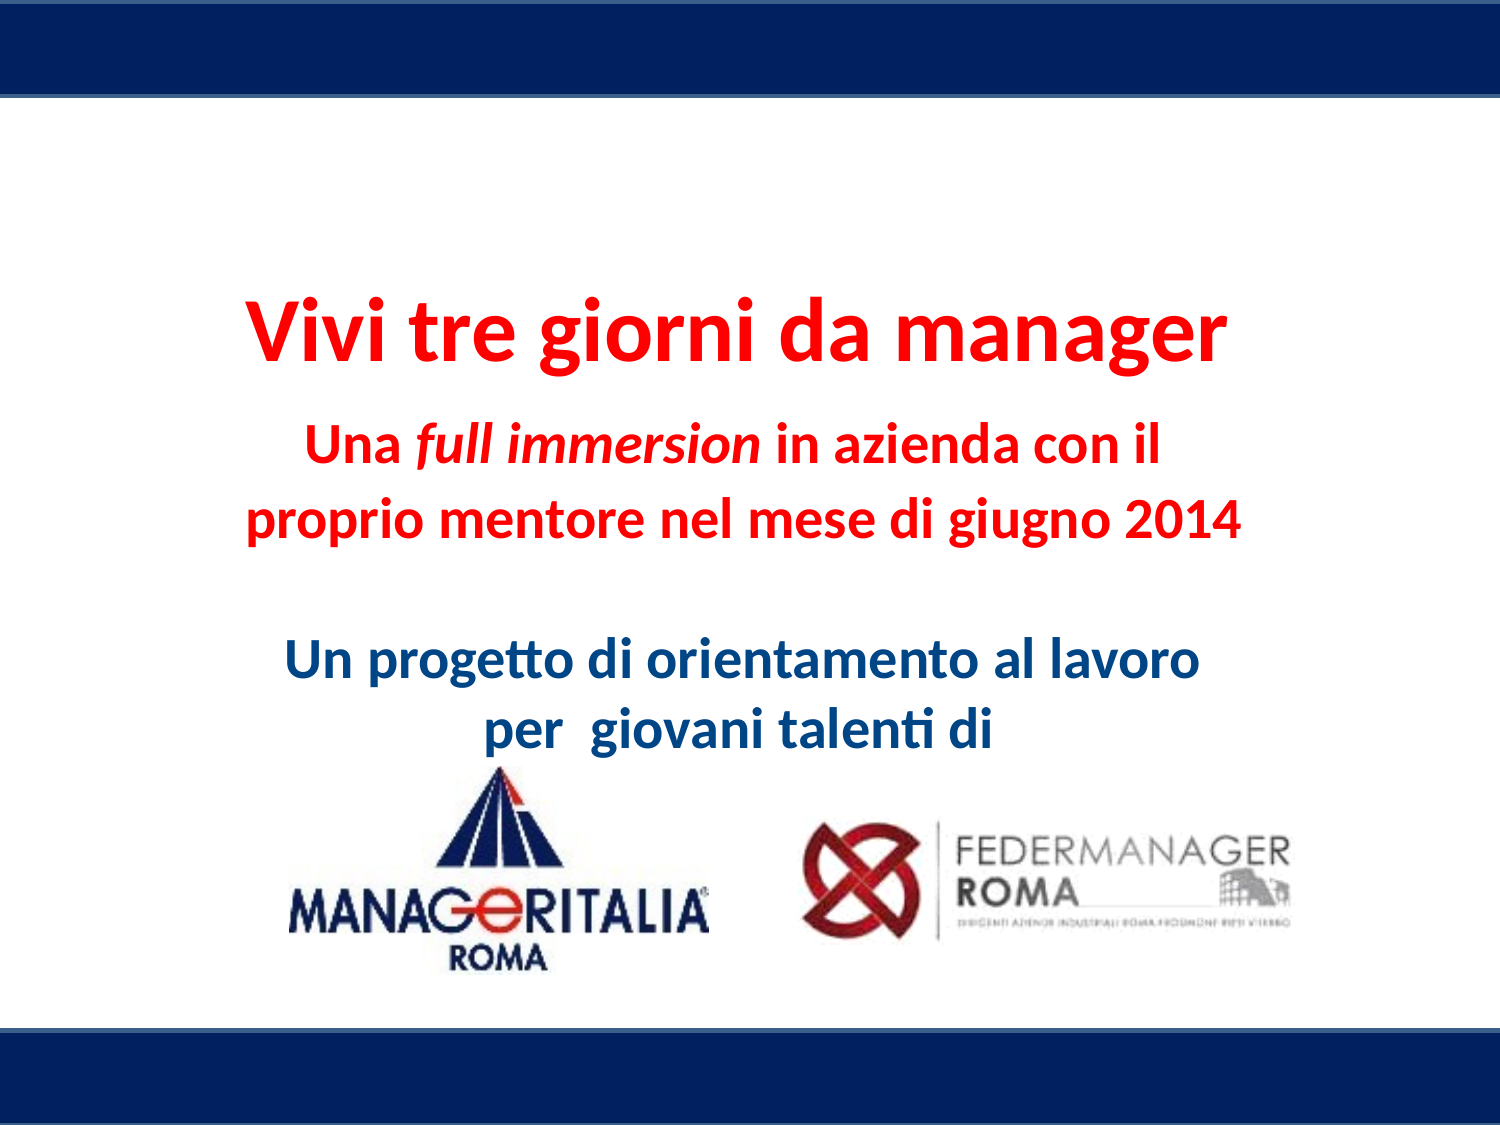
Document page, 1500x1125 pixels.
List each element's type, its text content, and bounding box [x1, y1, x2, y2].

text_box [0, 1030, 1500, 1125]
text_box Vivi tre giorni da manager Una full immersion in azienda con il proprio mentore nel mese di giugno 2014 Un progetto di orientamento al lavoro per giovani talenti di [177, 192, 1390, 1118]
picture [797, 817, 1295, 945]
picture [289, 766, 709, 975]
text_box [0, 1, 1500, 97]
